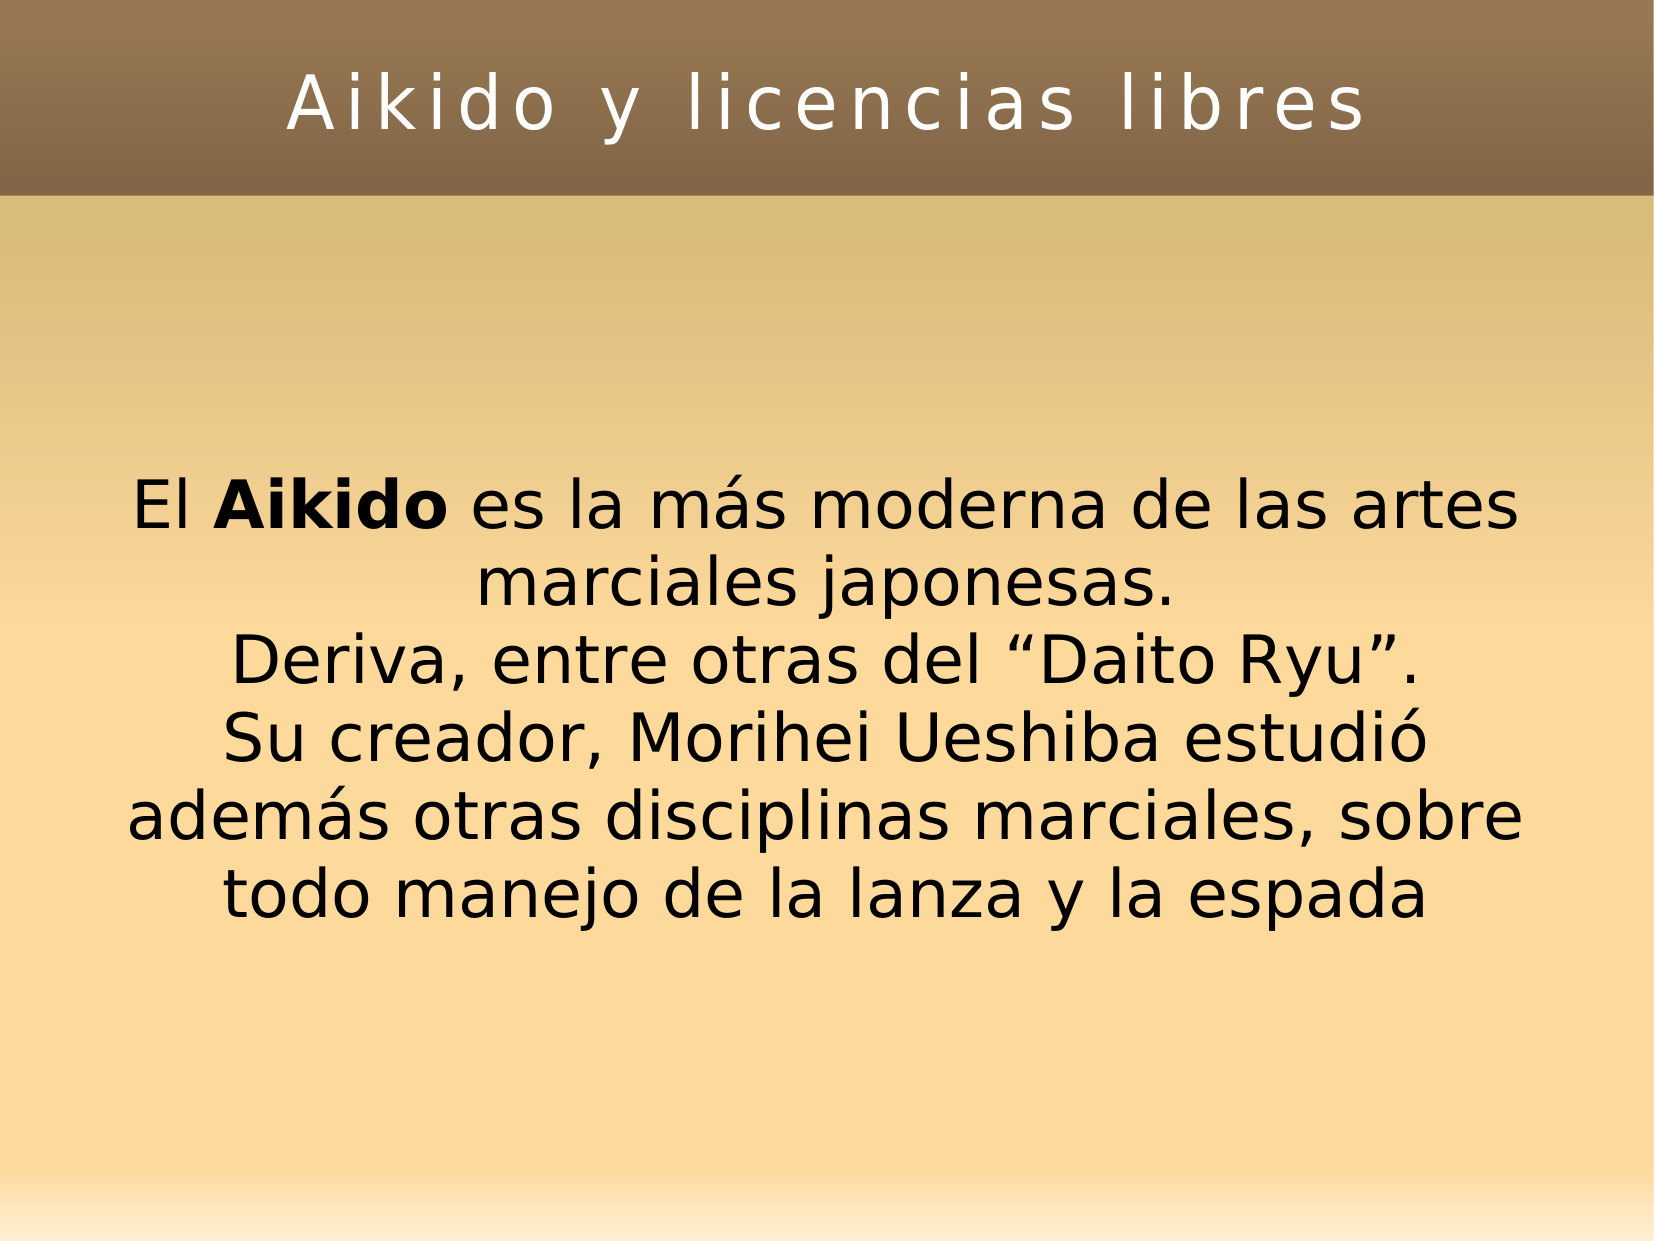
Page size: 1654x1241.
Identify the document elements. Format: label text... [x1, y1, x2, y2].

picture [0, 0, 1654, 1241]
title Aikido y licencias libres [59, 29, 1595, 178]
subtitle El Aikido es la más moderna de las artes marciales japonesas. Deriva, entre otras del “Daito Ryu”. Su creador, Morihei Ueshiba estudió además otras disciplinas marciales, sobre todo manejo de la lanza y la espada [82, 290, 1571, 1109]
